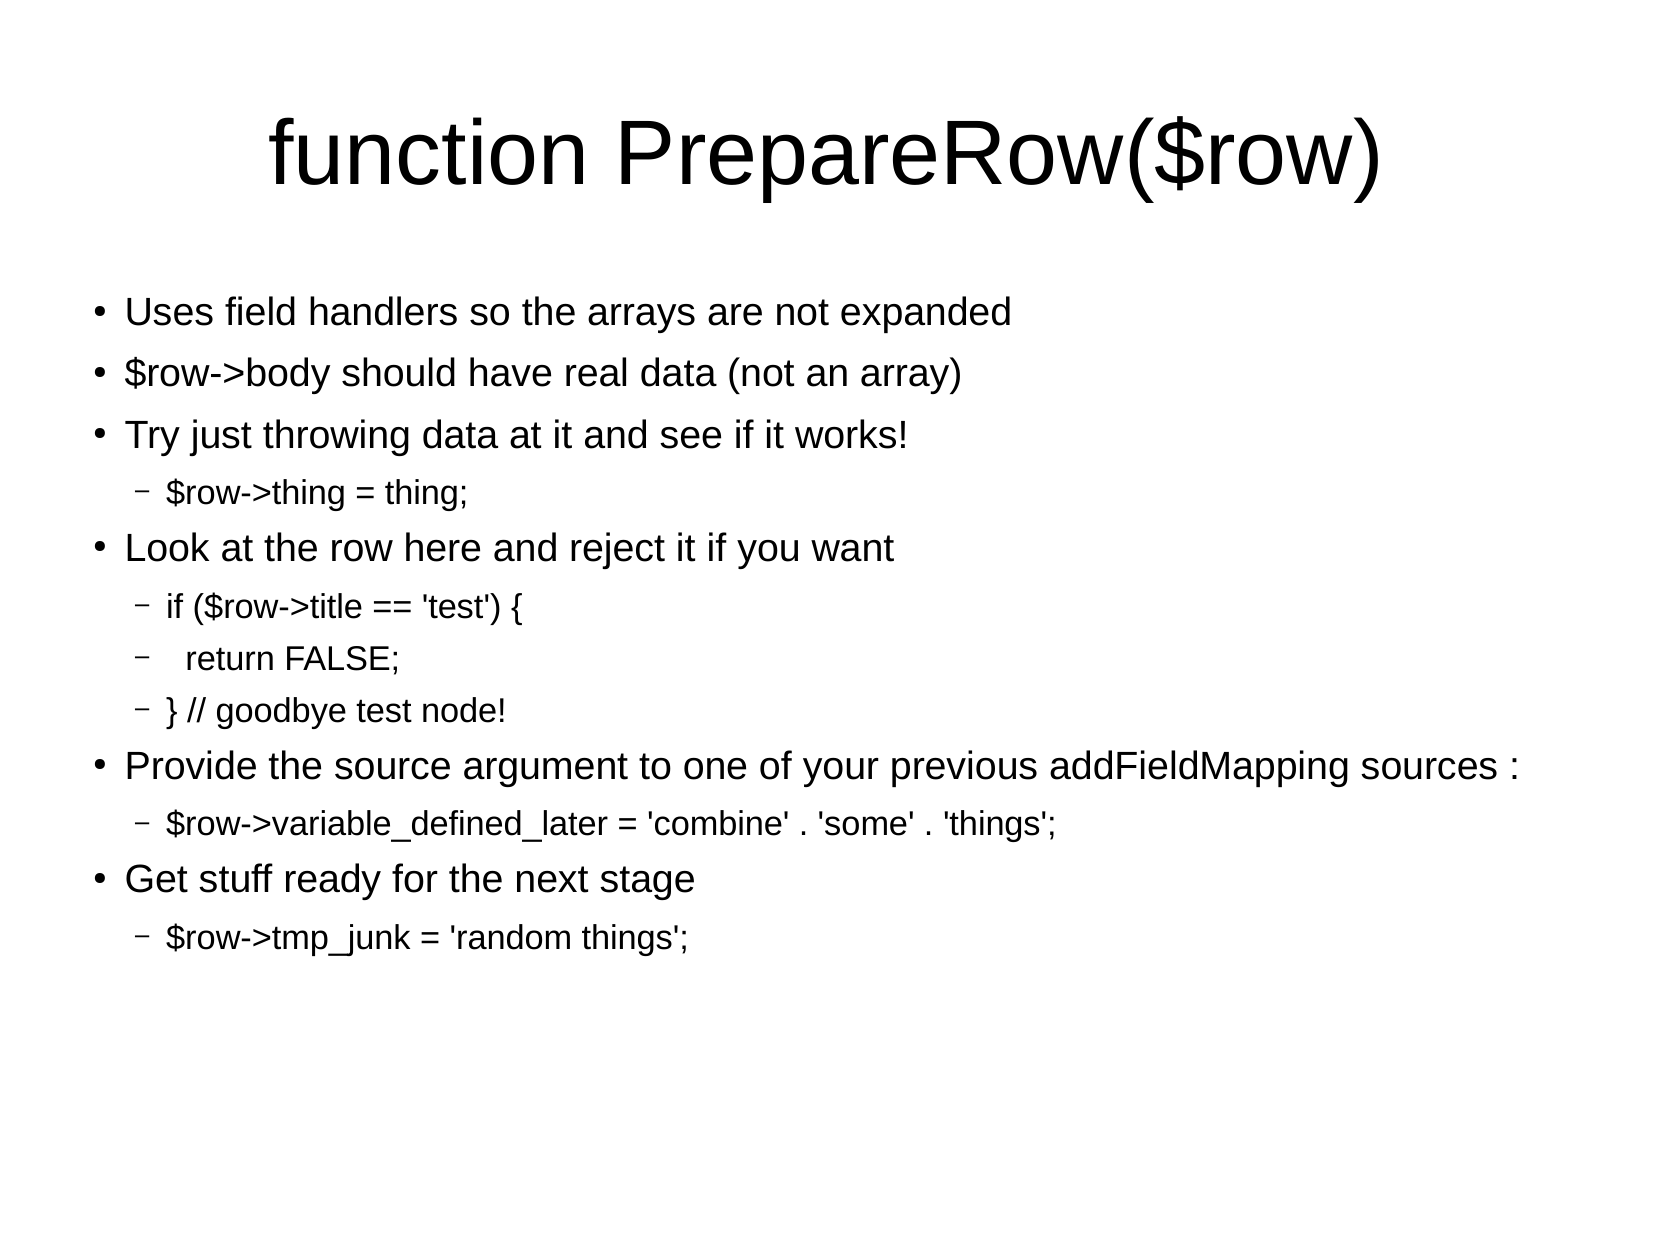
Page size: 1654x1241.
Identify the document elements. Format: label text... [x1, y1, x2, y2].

list Uses field handlers so the arrays are not expanded $row->body should have real data (not an array) Try just throwing data at it and see if it works! $row->thing = thing; Look at the row here and reject it if you want if ($row->title == 'test') { return FALSE; } // goodbye test node! Provide the source argument to one of your previous addFieldMapping sources : $row->variable_defined_later = 'combine' . 'some' . 'things'; Get stuff ready for the next stage $row->tmp_junk = 'random things'; [82, 290, 1538, 1010]
title function PrepareRow($row) [82, 49, 1571, 257]
